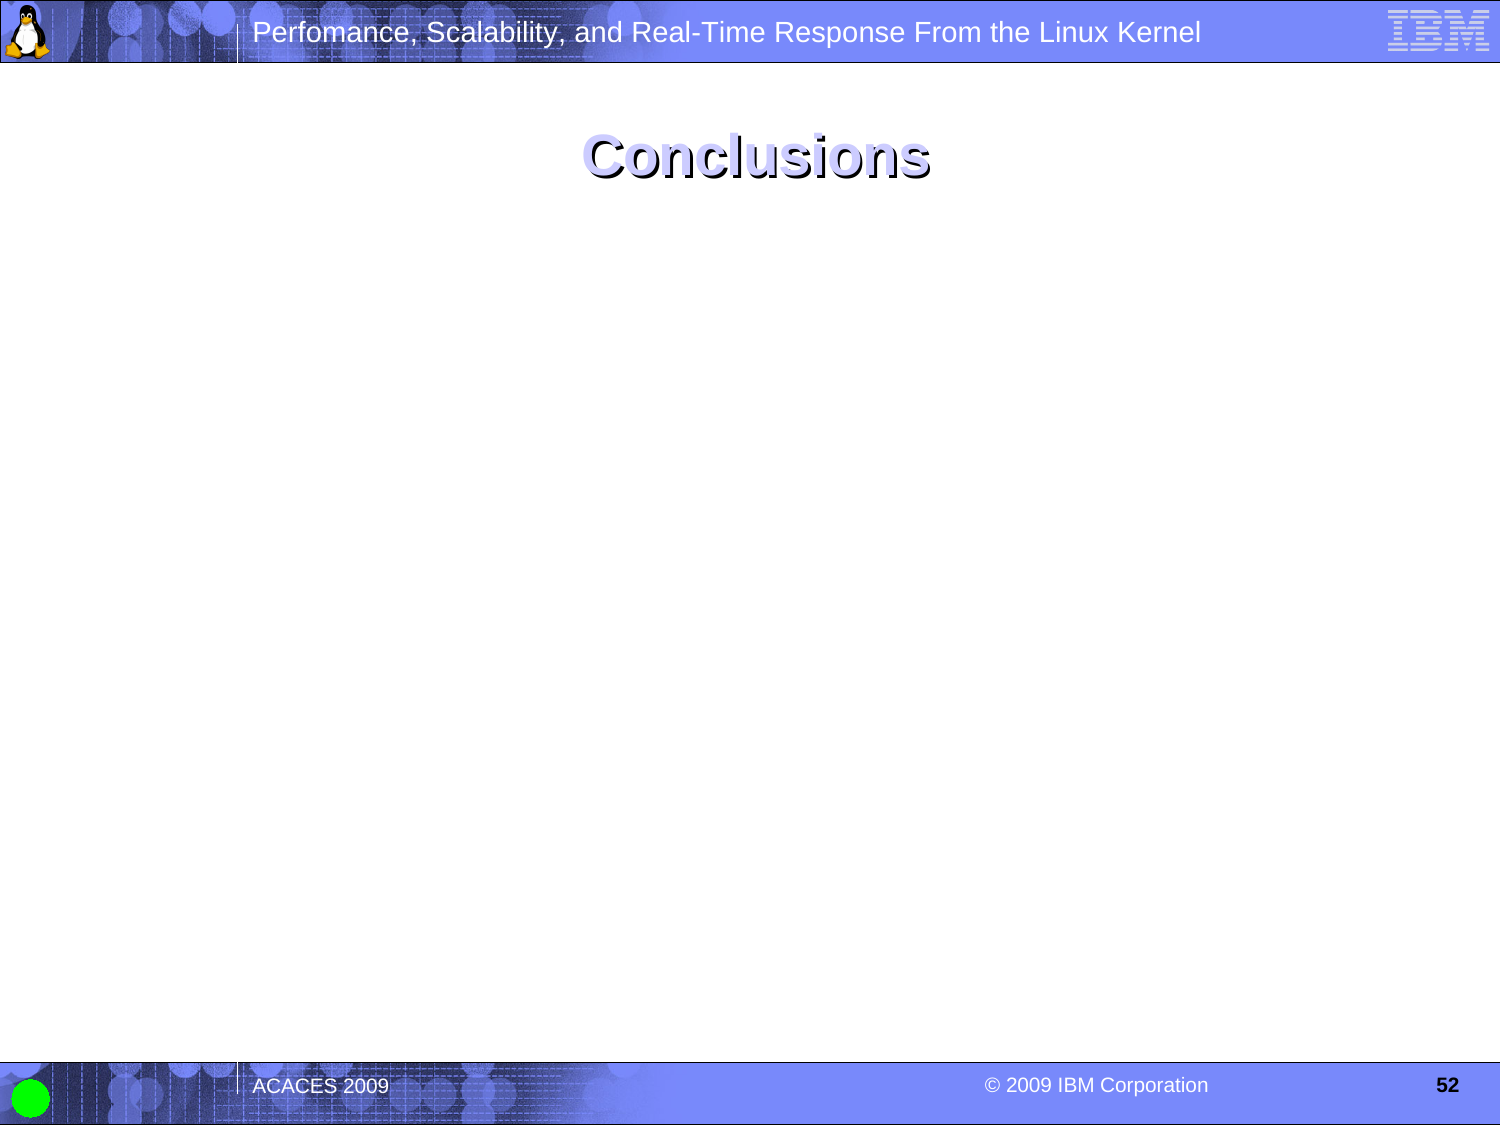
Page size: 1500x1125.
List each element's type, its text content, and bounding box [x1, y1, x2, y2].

title Conclusions [79, 124, 1433, 192]
picture [0, 1063, 1500, 1124]
text_box [11, 1079, 50, 1118]
picture [1, 1, 1500, 62]
